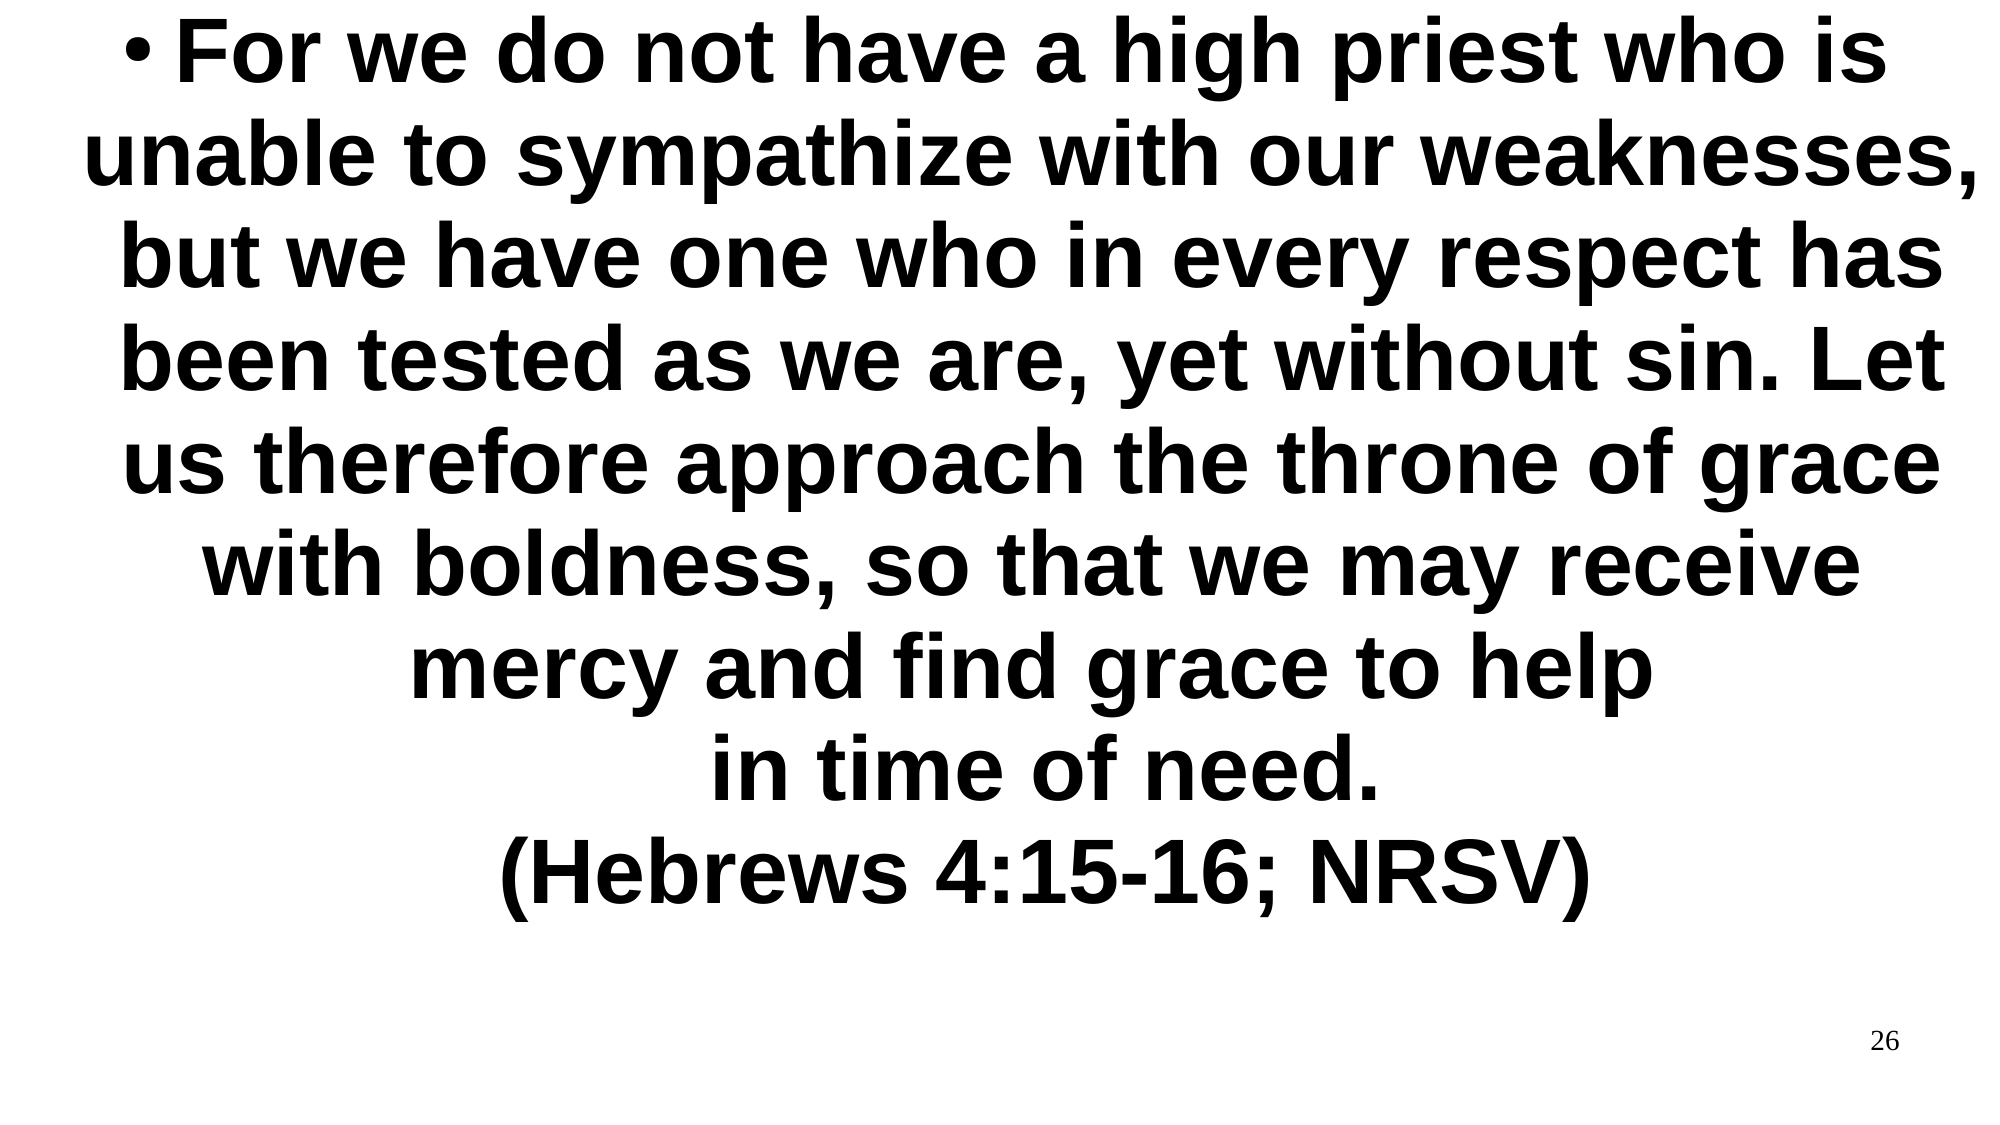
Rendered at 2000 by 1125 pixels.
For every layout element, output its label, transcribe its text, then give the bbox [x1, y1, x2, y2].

list For we do not have a high priest who is unable to sympathize with our weaknesses, but we have one who in every respect has been tested as we are, yet without sin. Let us therefore approach the throne of grace with boldness, so that we may receive mercy and find grace to help in time of need. (Hebrews 4:15-16; NRSV) [0, 0, 1996, 1123]
